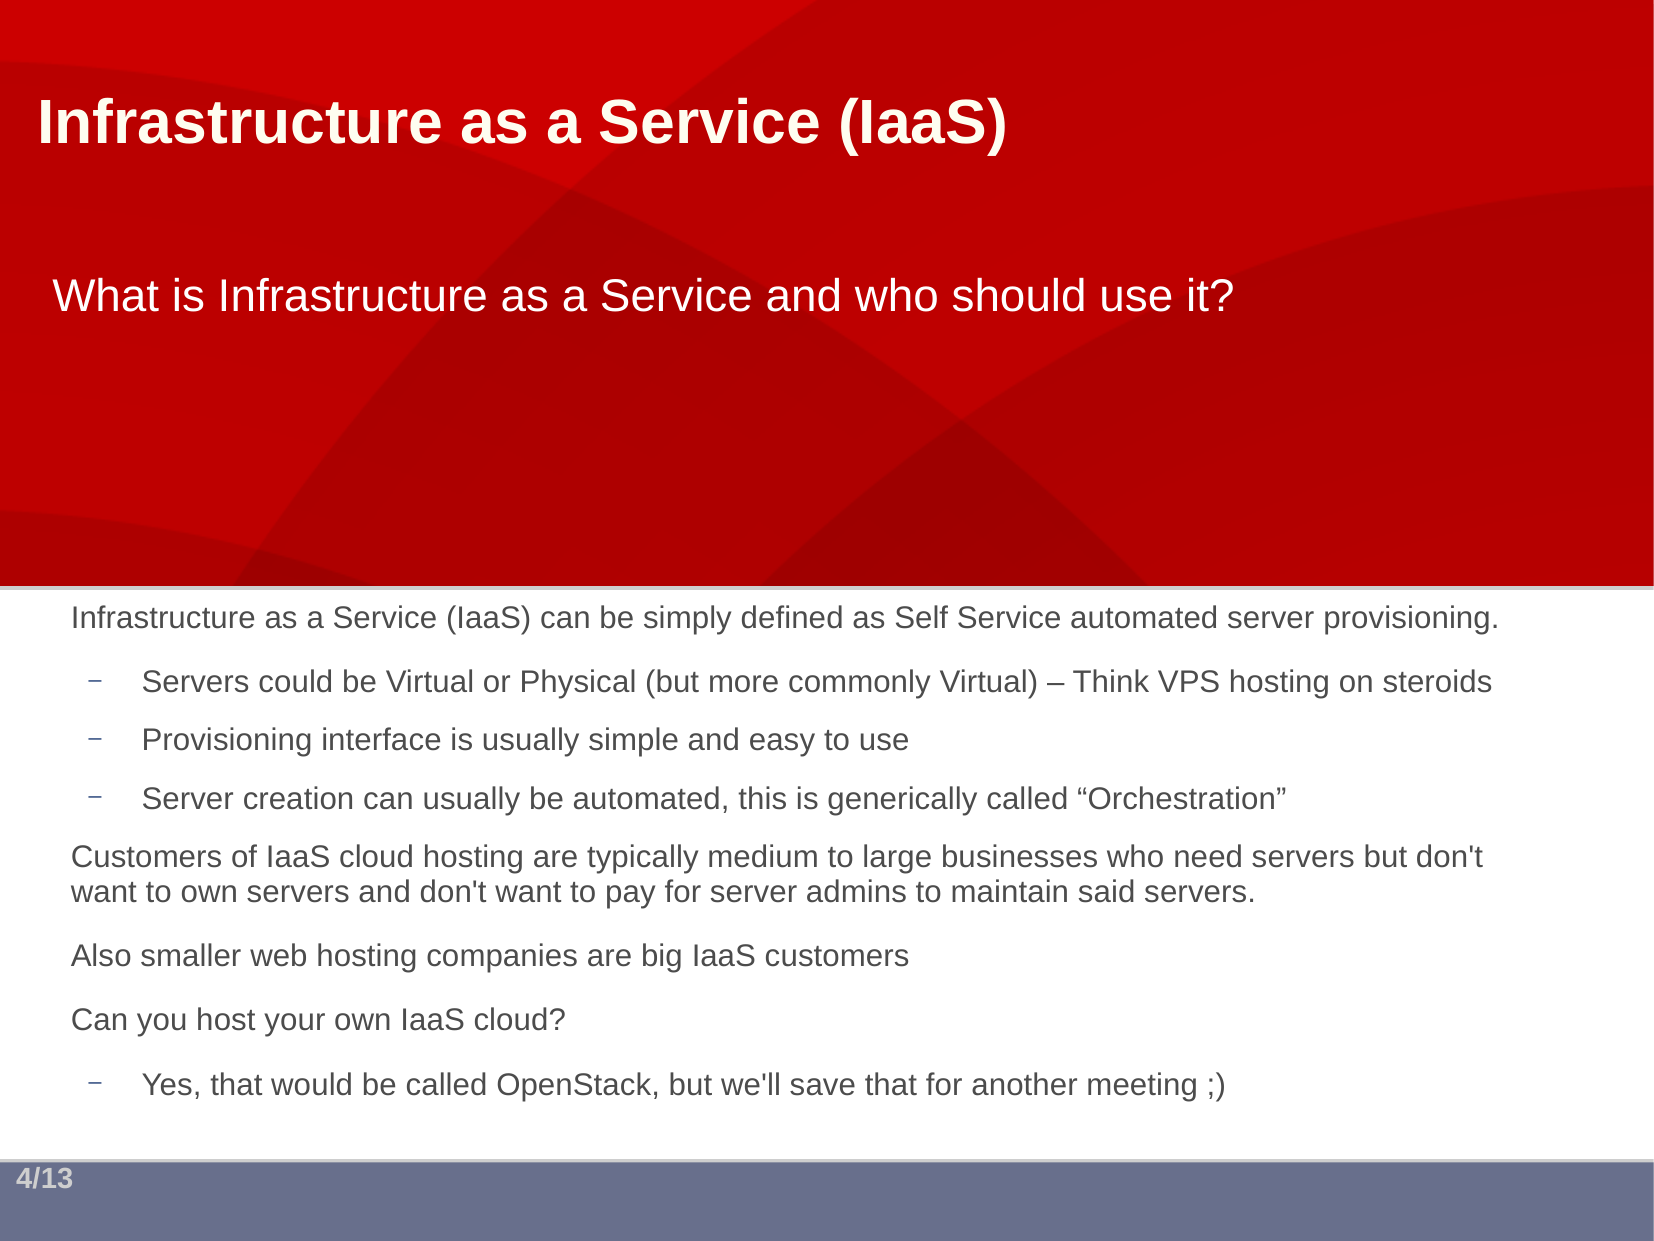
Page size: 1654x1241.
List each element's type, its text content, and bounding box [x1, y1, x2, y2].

text_box What is Infrastructure as a Service and who should use it? [37, 262, 1613, 376]
list Infrastructure as a Service (IaaS) can be simply defined as Self Service automated server provisioning. Servers could be Virtual or Physical (but more commonly Virtual) – Think VPS hosting on steroids Provisioning interface is usually simple and easy to use Server creation can usually be automated, this is generically called “Orchestration” Customers of IaaS cloud hosting are typically medium to large businesses who need servers but don't want to own servers and don't want to pay for server admins to maintain said servers. Also smaller web hosting companies are big IaaS customers Can you host your own IaaS cloud? Yes, that would be called OpenStack, but we'll save that for another meeting ;) [0, 600, 1530, 1233]
title Infrastructure as a Service (IaaS) [37, 55, 1526, 188]
picture [0, 0, 1654, 586]
